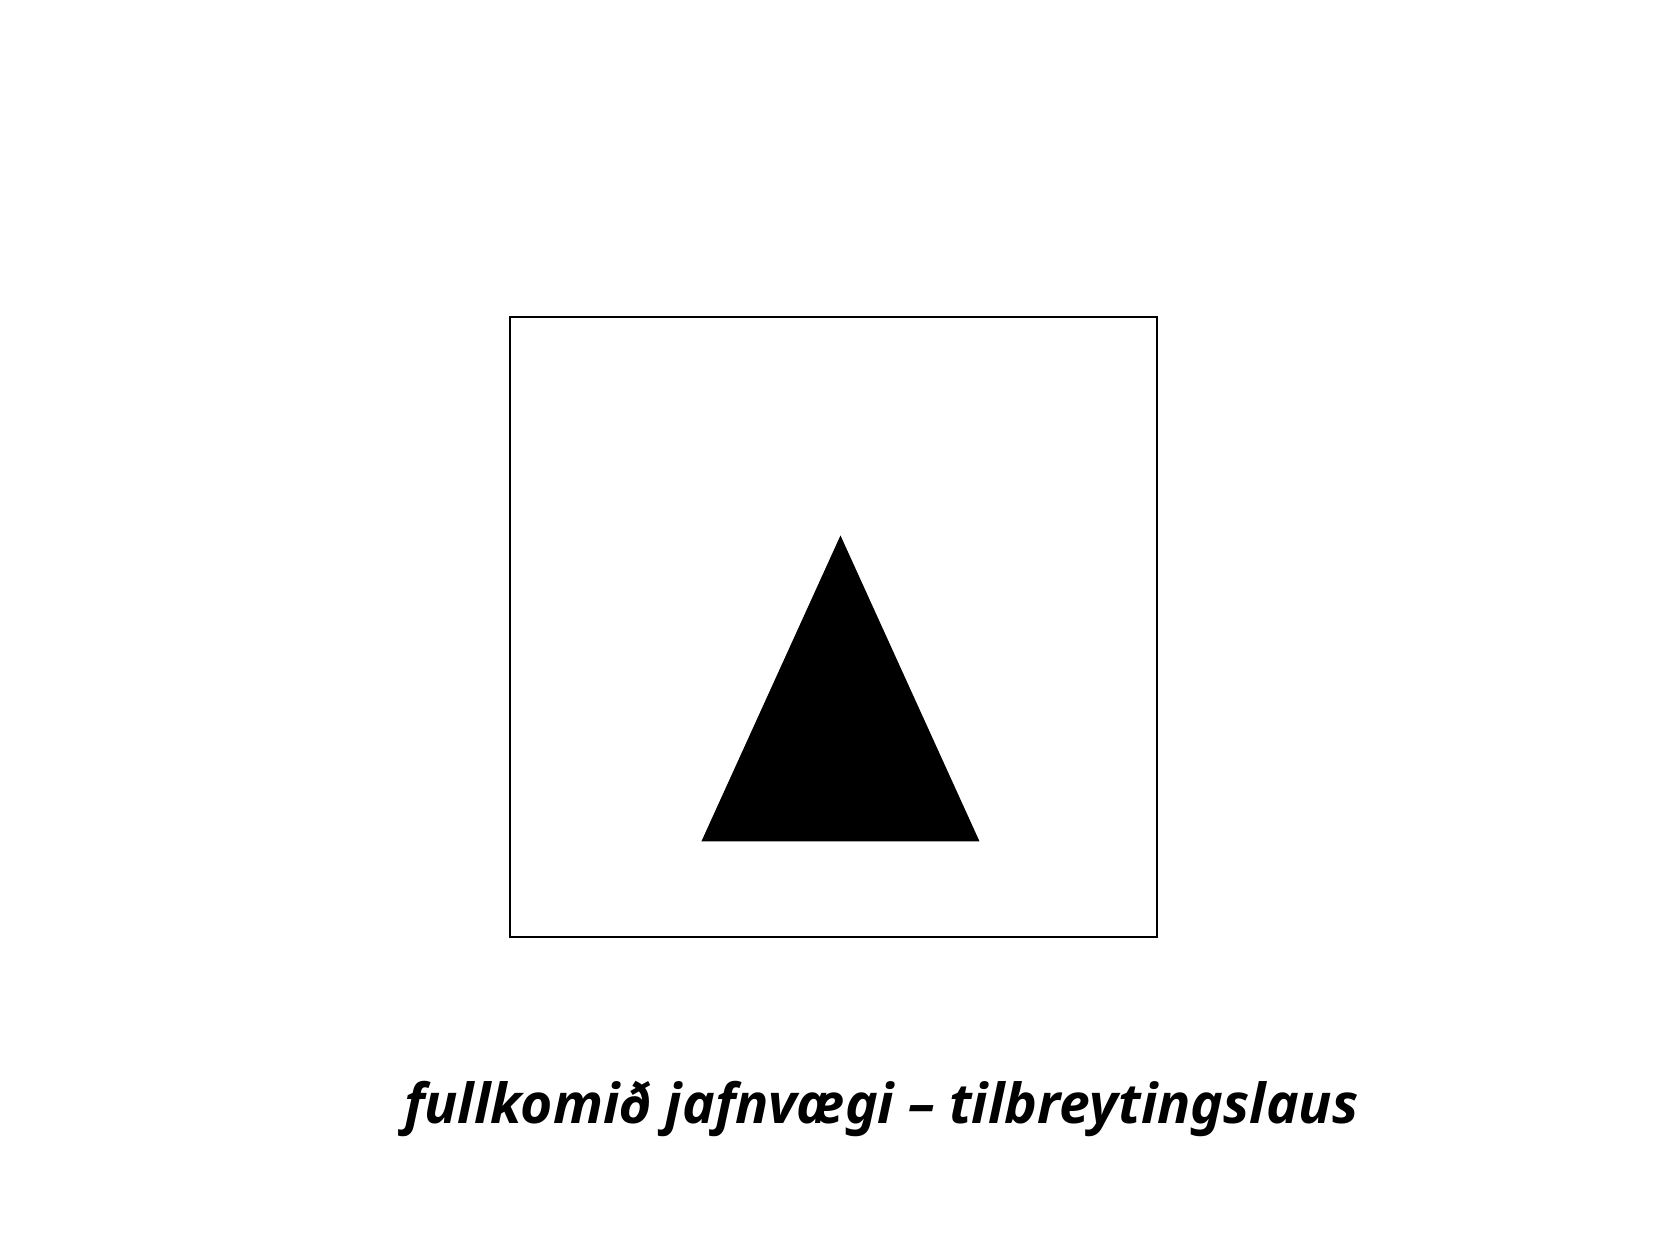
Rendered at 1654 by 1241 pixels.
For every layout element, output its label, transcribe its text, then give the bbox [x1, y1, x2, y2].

text_box [702, 537, 979, 841]
text_box fullkomið jafnvægi – tilbreytingslaus [234, 1060, 1530, 1143]
